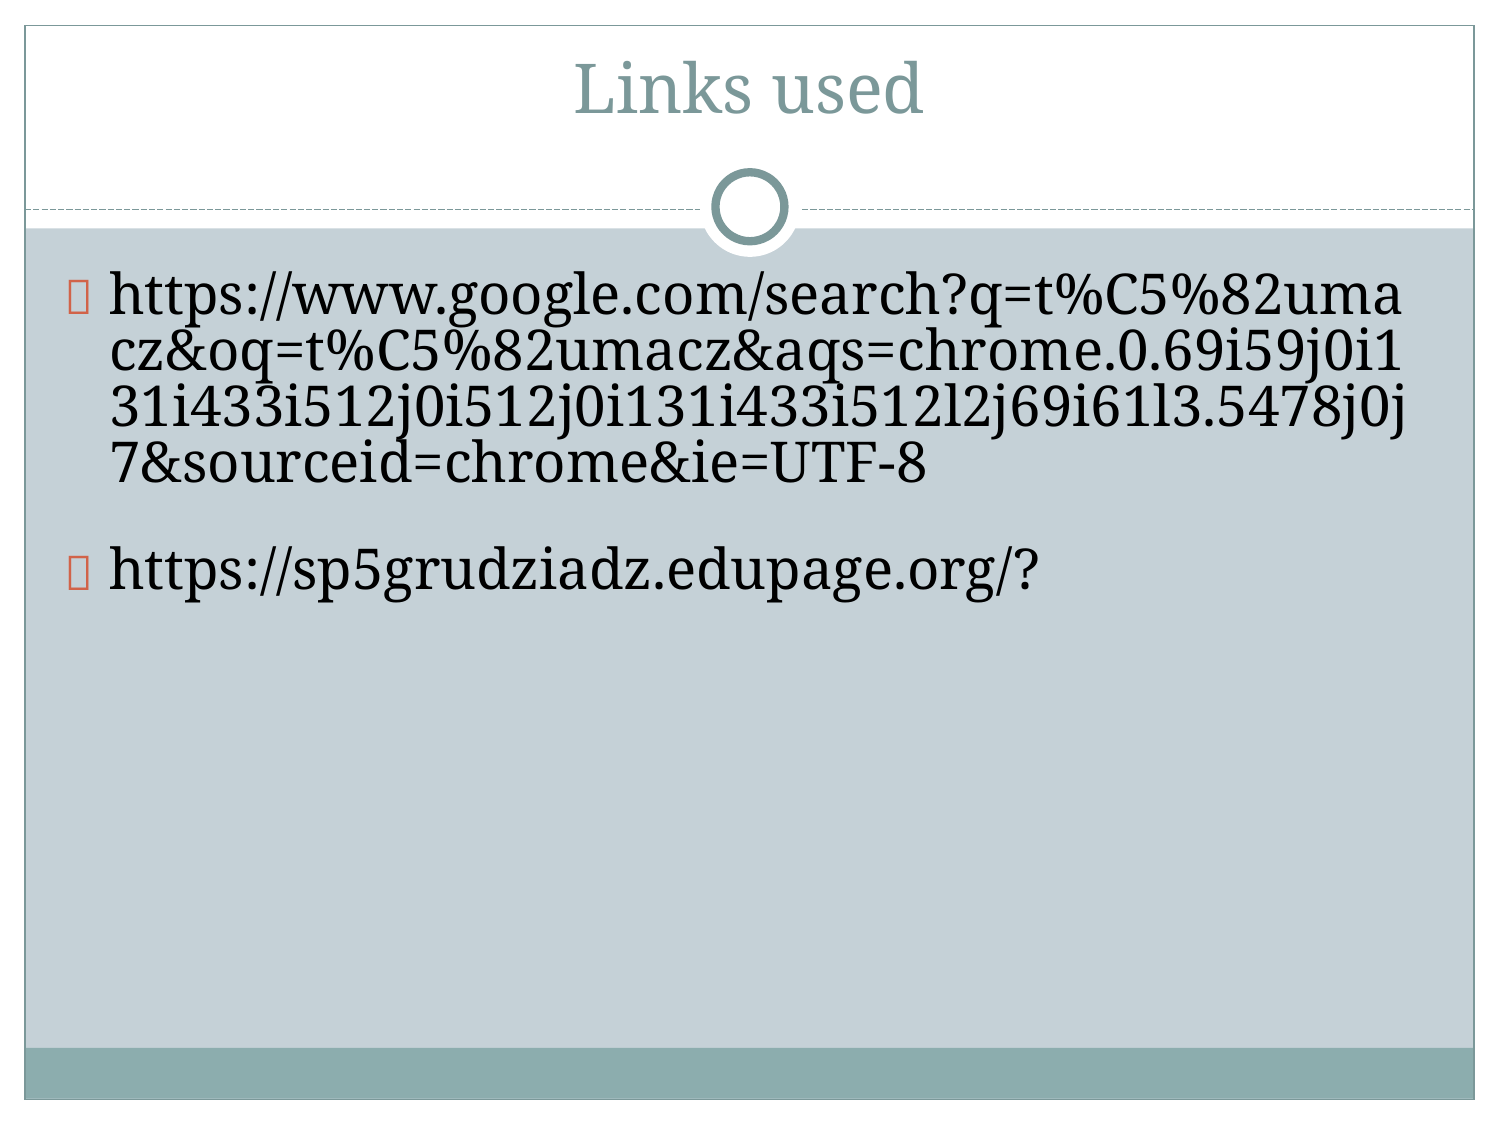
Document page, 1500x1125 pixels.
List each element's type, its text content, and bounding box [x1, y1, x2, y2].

list https://www.google.com/search?q=t%C5%82umacz&oq=t%C5%82umacz&aqs=chrome.0.69i59j0i131i433i512j0i512j0i131i433i512l2j69i61l3.5478j0j7&sourceid=chrome&ie=UTF-8 https://sp5grudziadz.edupage.org/? [49, 250, 1445, 1001]
title Links used [49, 37, 1450, 162]
